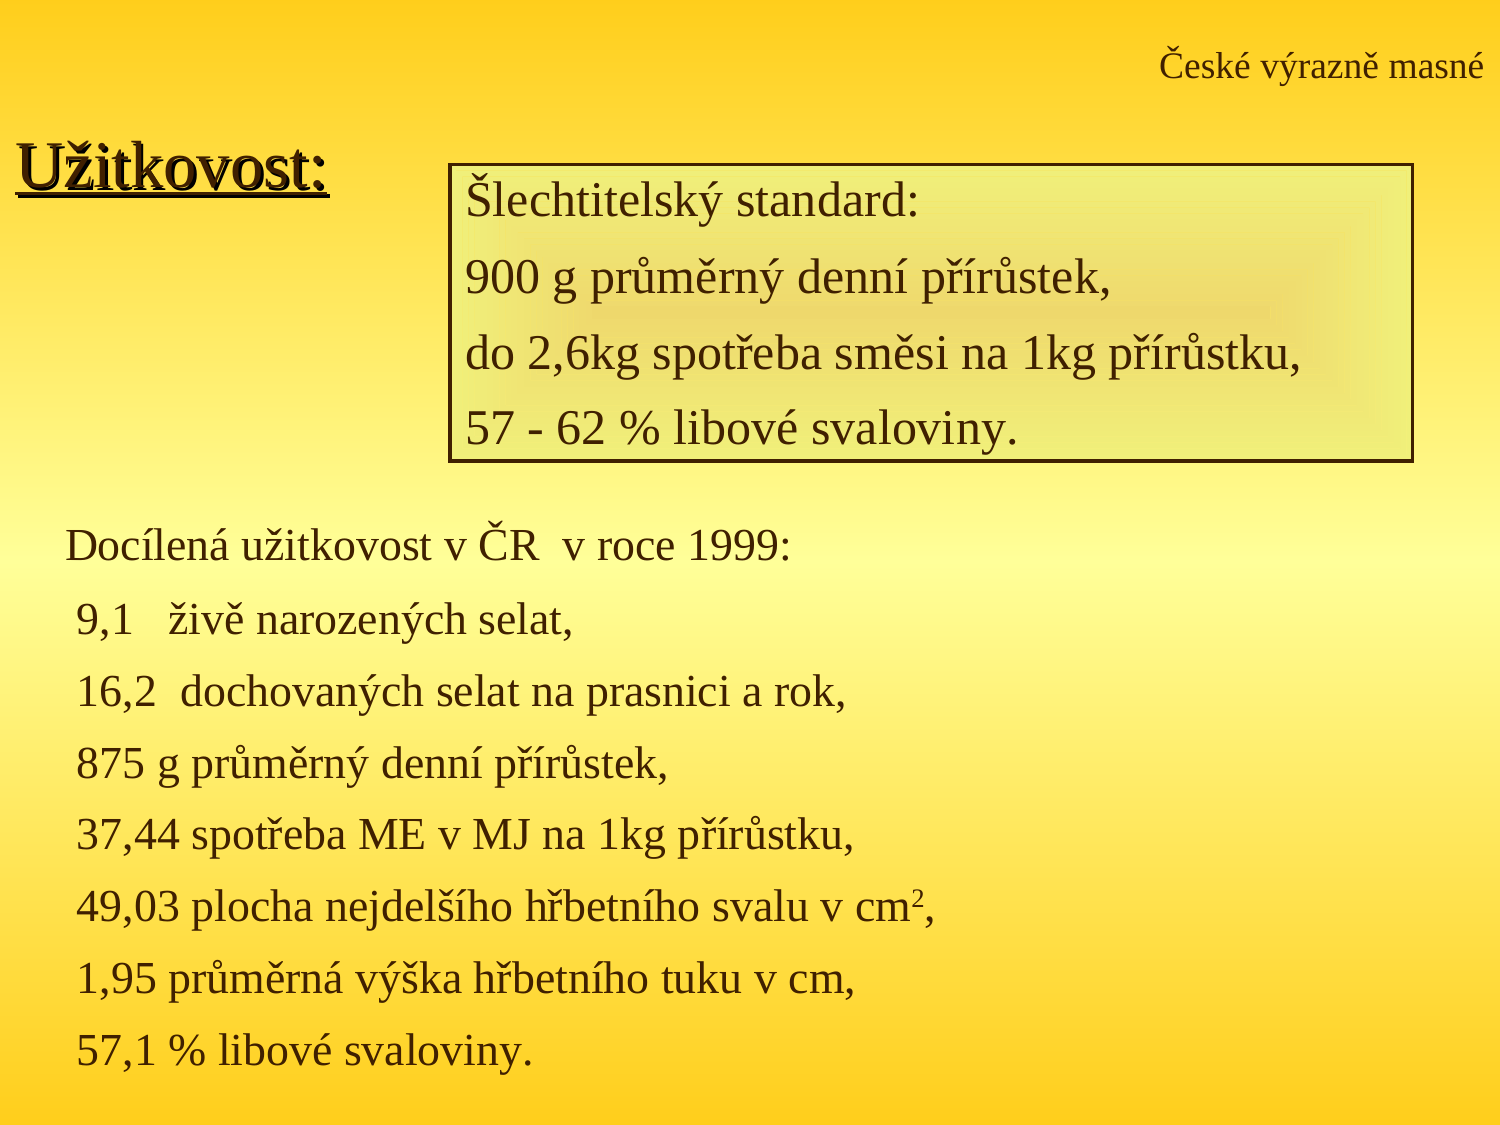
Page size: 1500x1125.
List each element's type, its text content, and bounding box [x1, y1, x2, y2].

text_box České výrazně masné Užitkovost: [0, 37, 1500, 210]
text_box Šlechtitelský standard: 900 g průměrný denní přírůstek, do 2,6kg spotřeba směsi na 1kg přírůstku, 57 - 62 % libové svaloviny. [450, 164, 1413, 462]
text_box Docílená užitkovost v ČR v roce 1999: 9,1 živě narozených selat, 16,2 dochovaných selat na prasnici a rok, 875 g průměrný denní přírůstek, 37,44 spotřeba ME v MJ na 1kg přírůstku, 49,03 plocha nejdelšího hřbetního svalu v cm2, 1,95 průměrná výška hřbetního tuku v cm, 57,1 % libové svaloviny. [49, 512, 1425, 1082]
